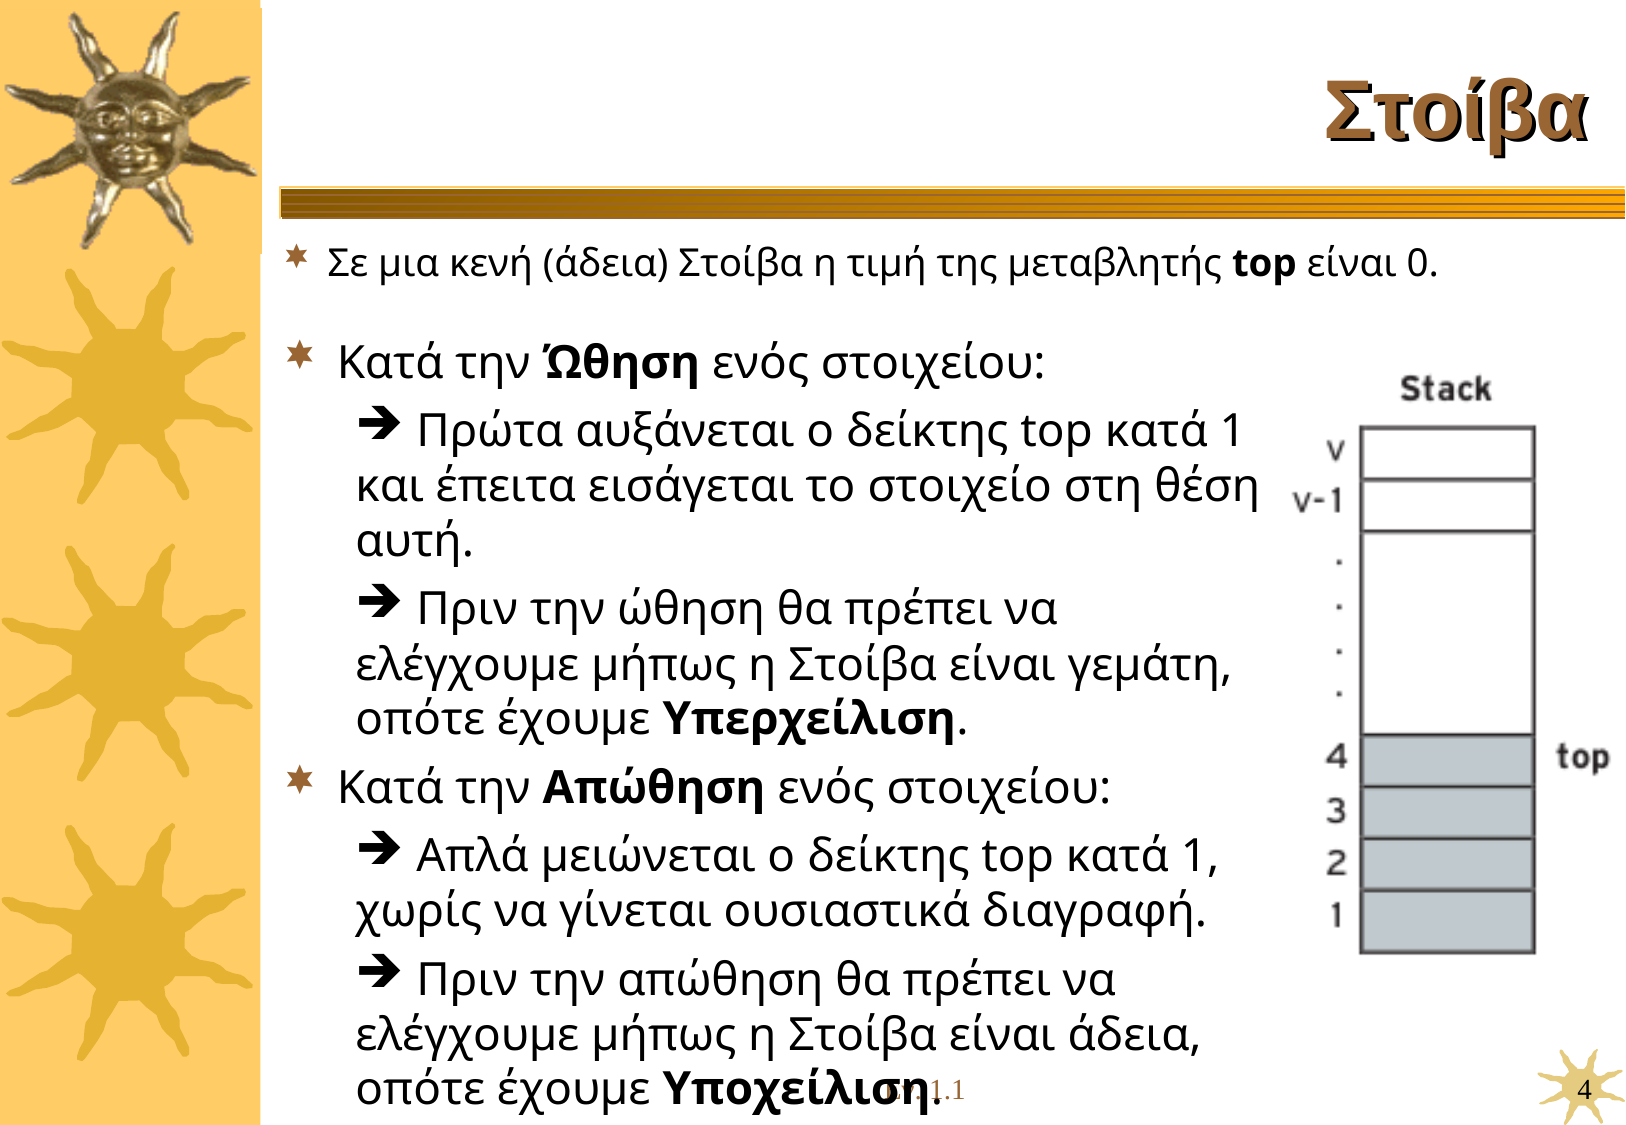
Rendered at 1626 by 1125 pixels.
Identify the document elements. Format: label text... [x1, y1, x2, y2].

picture [1, 163, 262, 254]
text_box Κατά την Ώθηση ενός στοιχείου: Πρώτα αυξάνεται ο δείκτης top κατά 1 και έπειτα εισάγεται το στοιχείο στη θέση αυτή. Πριν την ώθηση θα πρέπει να ελέγχουμε μήπως η Στοίβα είναι γεμάτη, οπότε έχουμε Υπερχείλιση. Κατά την Απώθηση ενός στοιχείου: Απλά μειώνεται ο δείκτης top κατά 1, χωρίς να γίνεται ουσιαστικά διαγραφή. Πριν την απώθηση θα πρέπει να ελέγχουμε μήπως η Στοίβα είναι άδεια, οπότε έχουμε Υποχείλιση. [265, 324, 1300, 1125]
text_box Σε μια κενή (άδεια) Στοίβα η τιμή της μεταβλητής top είναι 0. [265, 230, 1625, 325]
text_box Στοίβα [0, 0, 1625, 163]
picture [1283, 354, 1626, 975]
